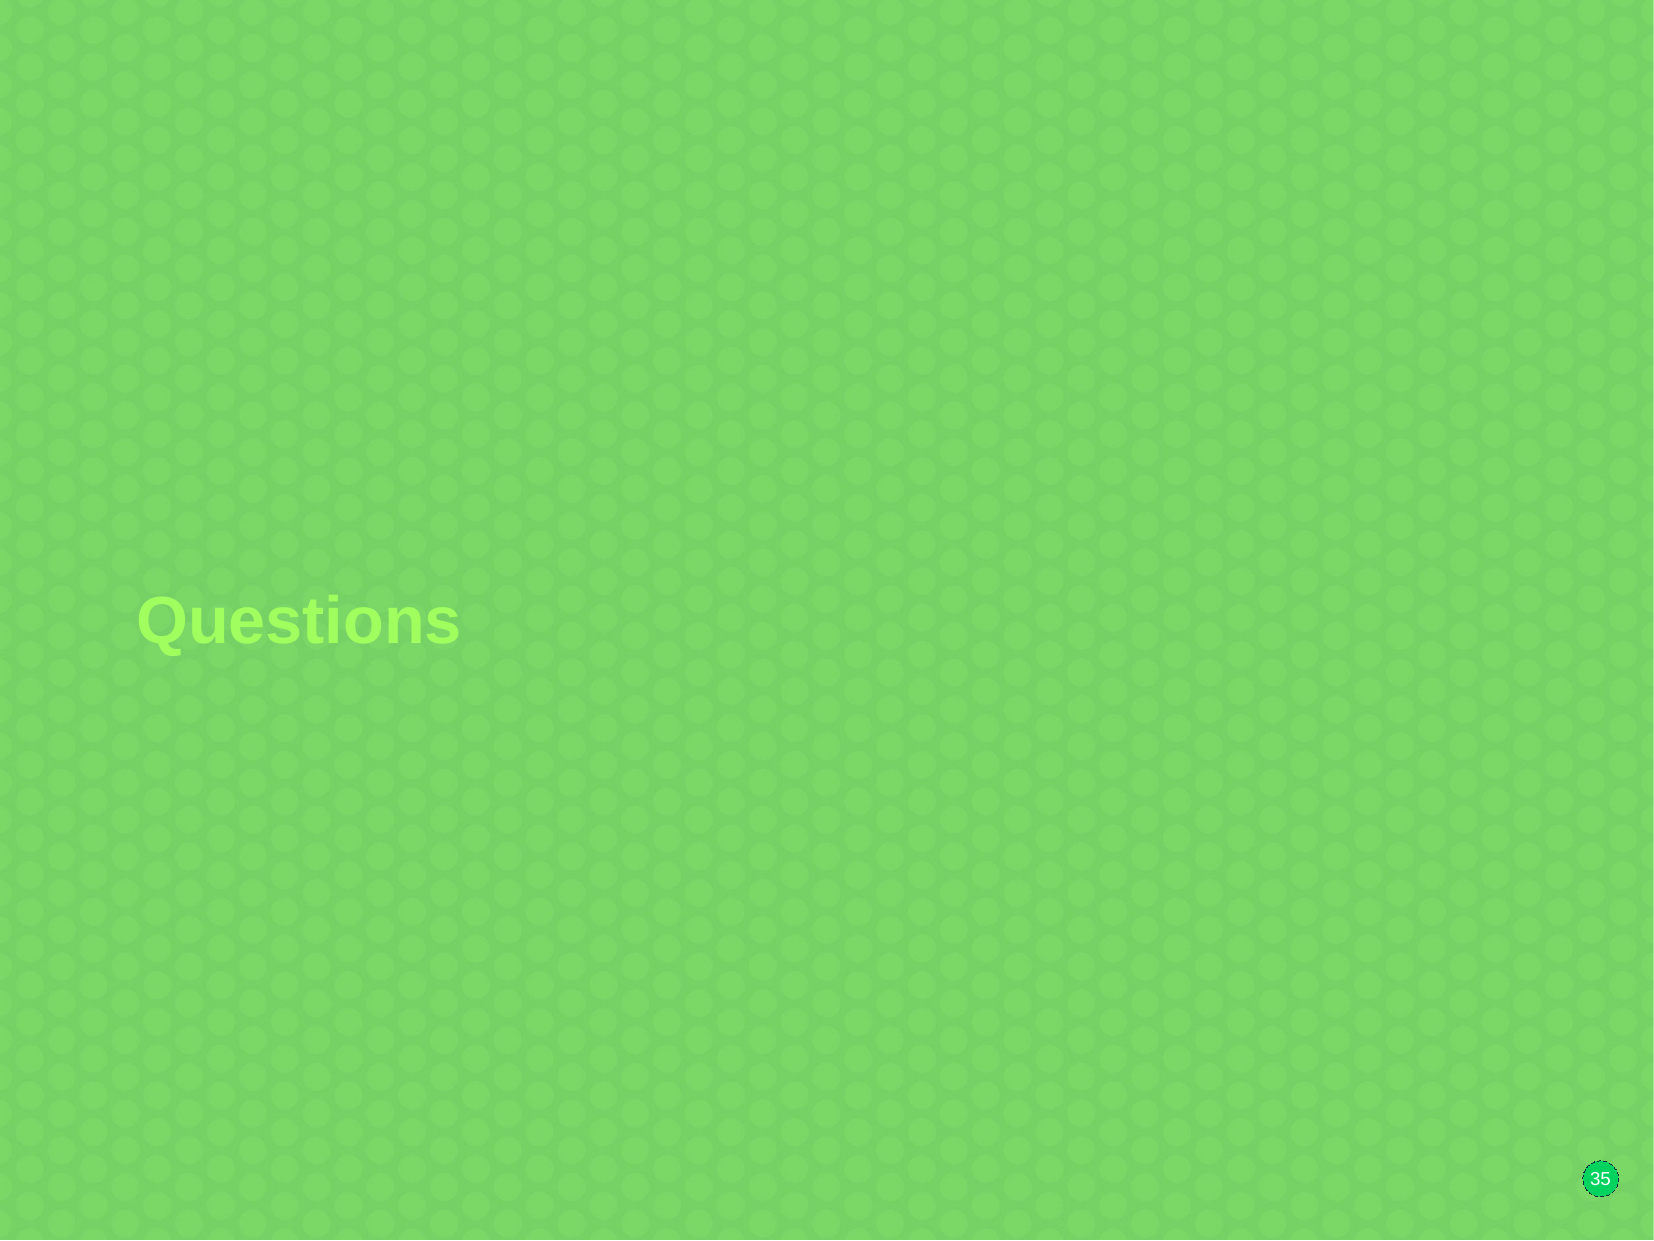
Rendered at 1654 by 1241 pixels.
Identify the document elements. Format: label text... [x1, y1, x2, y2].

picture [0, 0, 1654, 1240]
title Questions [121, 516, 1531, 724]
